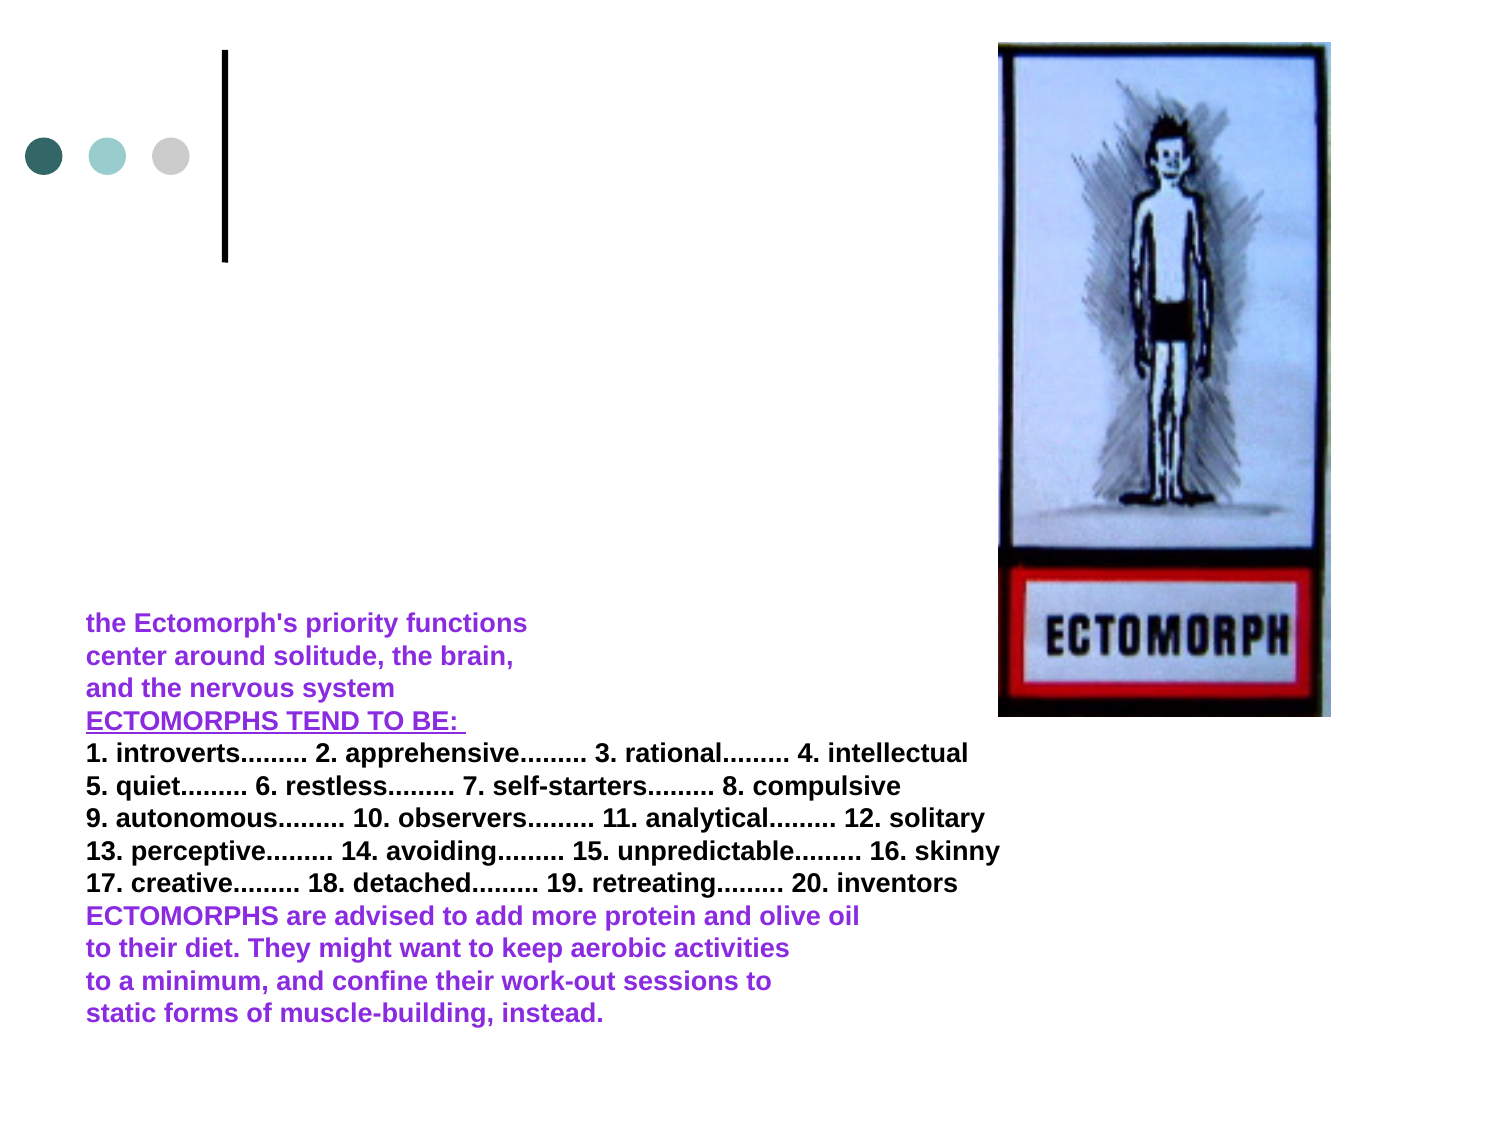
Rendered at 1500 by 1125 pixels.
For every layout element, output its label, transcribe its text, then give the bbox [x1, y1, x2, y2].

text_box the Ectomorph's priority functions center around solitude, the brain, and the nervous system ECTOMORPHS TEND TO BE: 1. introverts......... 2. apprehensive......... 3. rational......... 4. intellectual 5. quiet......... 6. restless......... 7. self-starters......... 8. compulsive 9. autonomous......... 10. observers......... 11. analytical......... 12. solitary 13. perceptive......... 14. avoiding......... 15. unpredictable......... 16. skinny 17. creative......... 18. detached......... 19. retreating......... 20. inventors ECTOMORPHS are advised to add more protein and olive oil to their diet. They might want to keep aerobic activities to a minimum, and confine their work-out sessions to static forms of muscle-building, instead. [71, 598, 1022, 1036]
picture [998, 42, 1331, 717]
